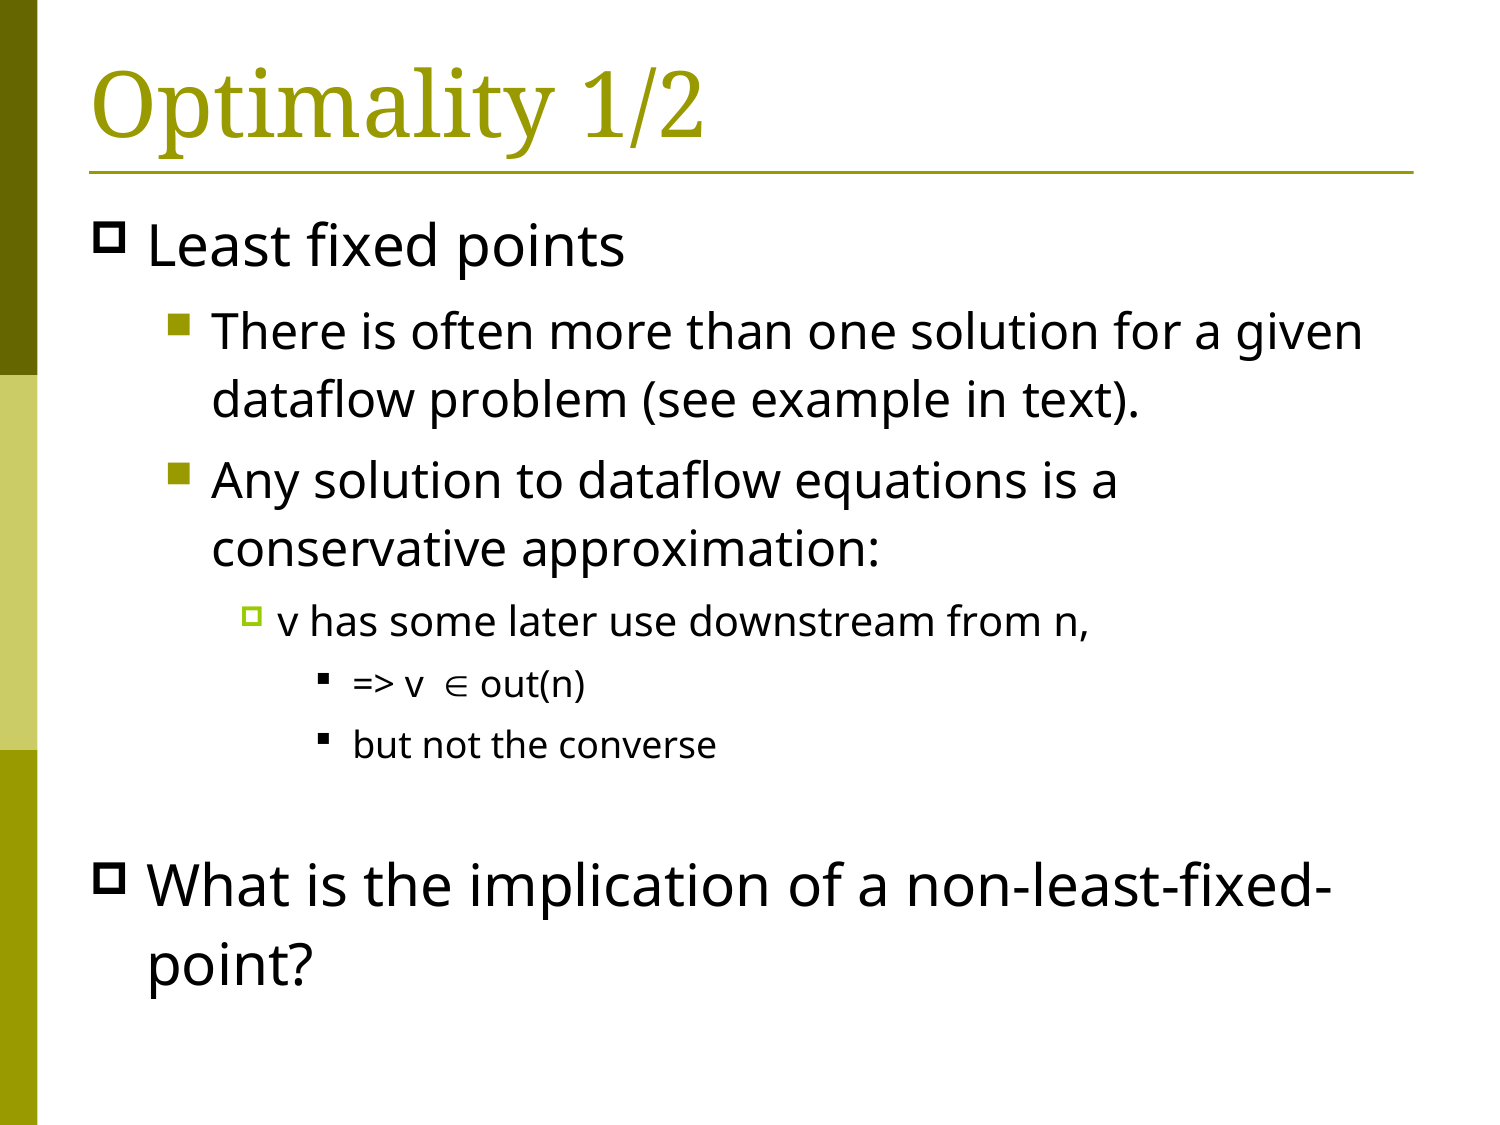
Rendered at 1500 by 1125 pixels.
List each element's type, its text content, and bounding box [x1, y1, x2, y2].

list Least fixed points There is often more than one solution for a given dataflow problem (see example in text). Any solution to dataflow equations is a conservative approximation: v has some later use downstream from n, => v  out(n) but not the converse What is the implication of a non-least-fixed-point? [75, 196, 1426, 1006]
title Optimality 1/2 [75, 45, 1426, 173]
